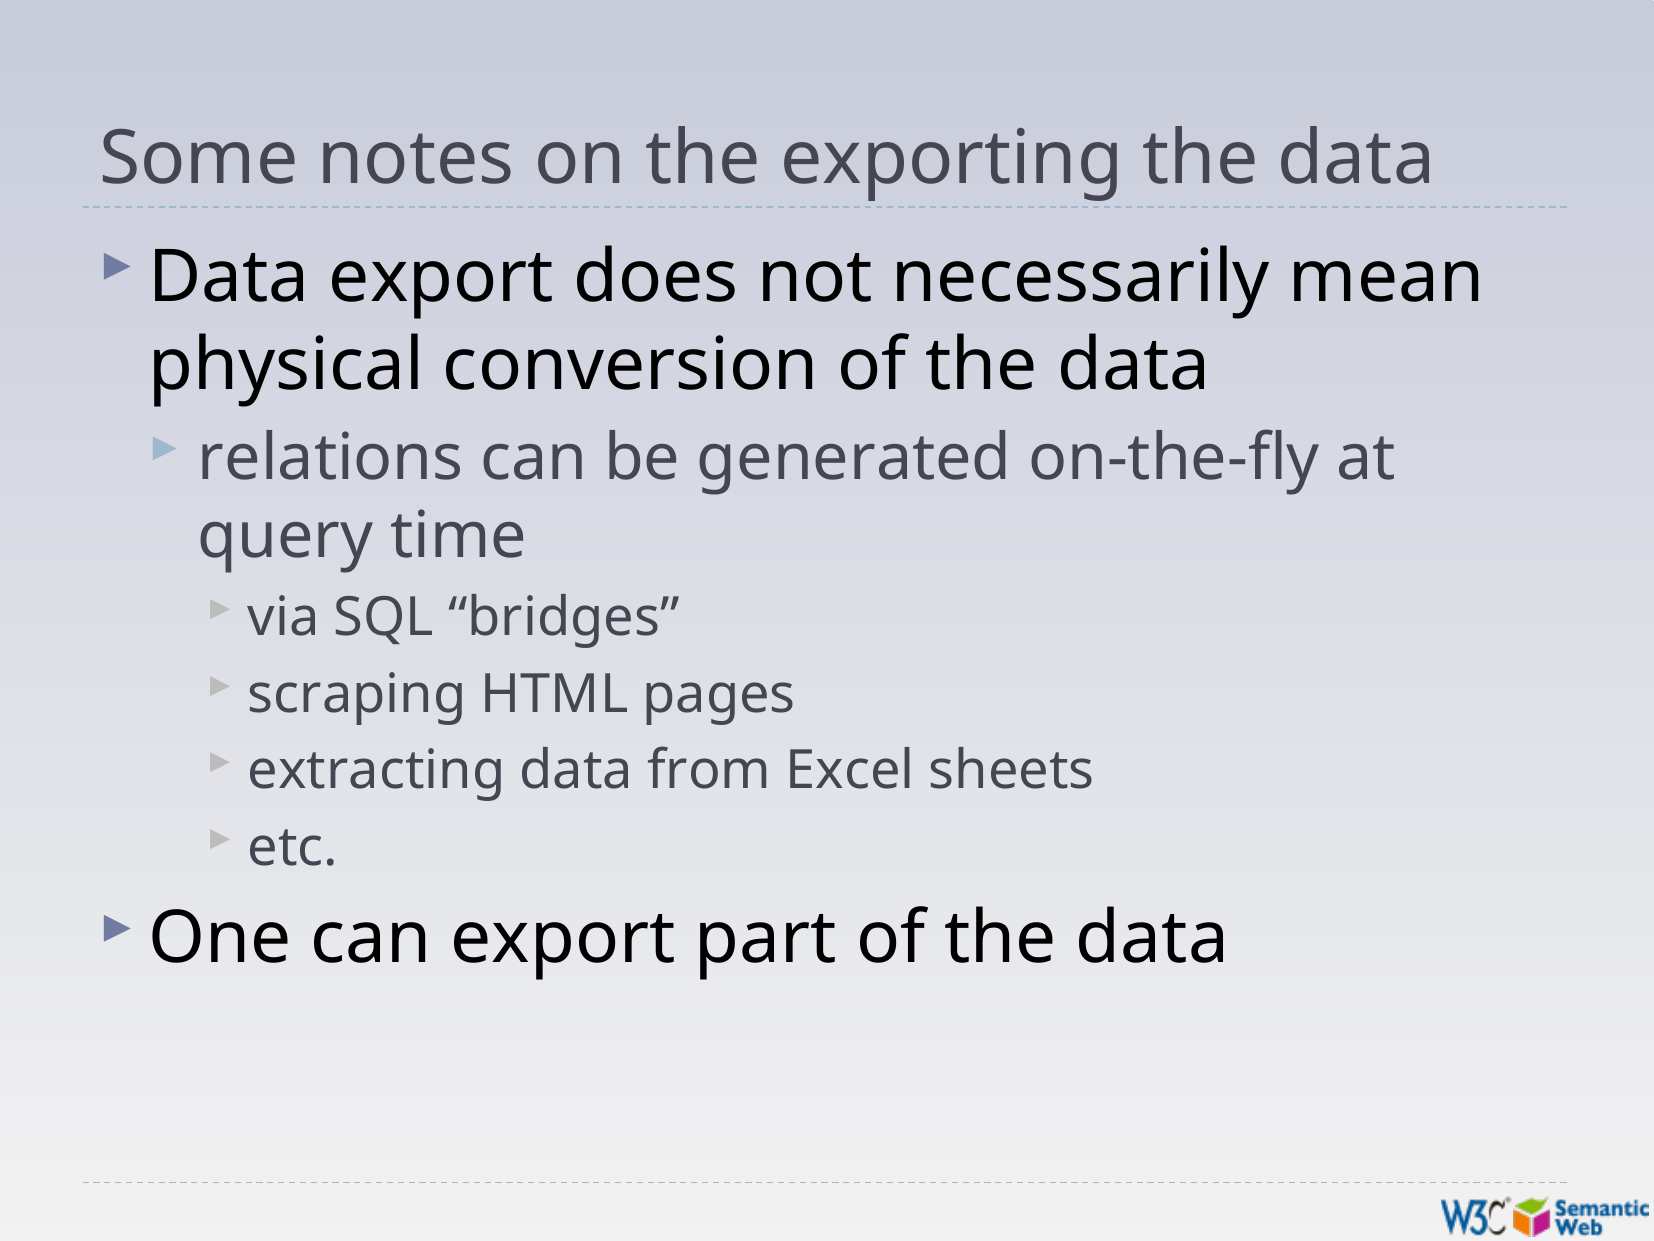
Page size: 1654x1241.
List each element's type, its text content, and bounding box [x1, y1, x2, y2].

picture [1441, 1195, 1649, 1237]
title Some notes on the exporting the data [82, 27, 1572, 207]
list Data export does not necessarily mean physical conversion of the data relations can be generated on-the-fly at query time via SQL “bridges” scraping HTML pages extracting data from Excel sheets etc. One can export part of the data [82, 220, 1572, 1114]
